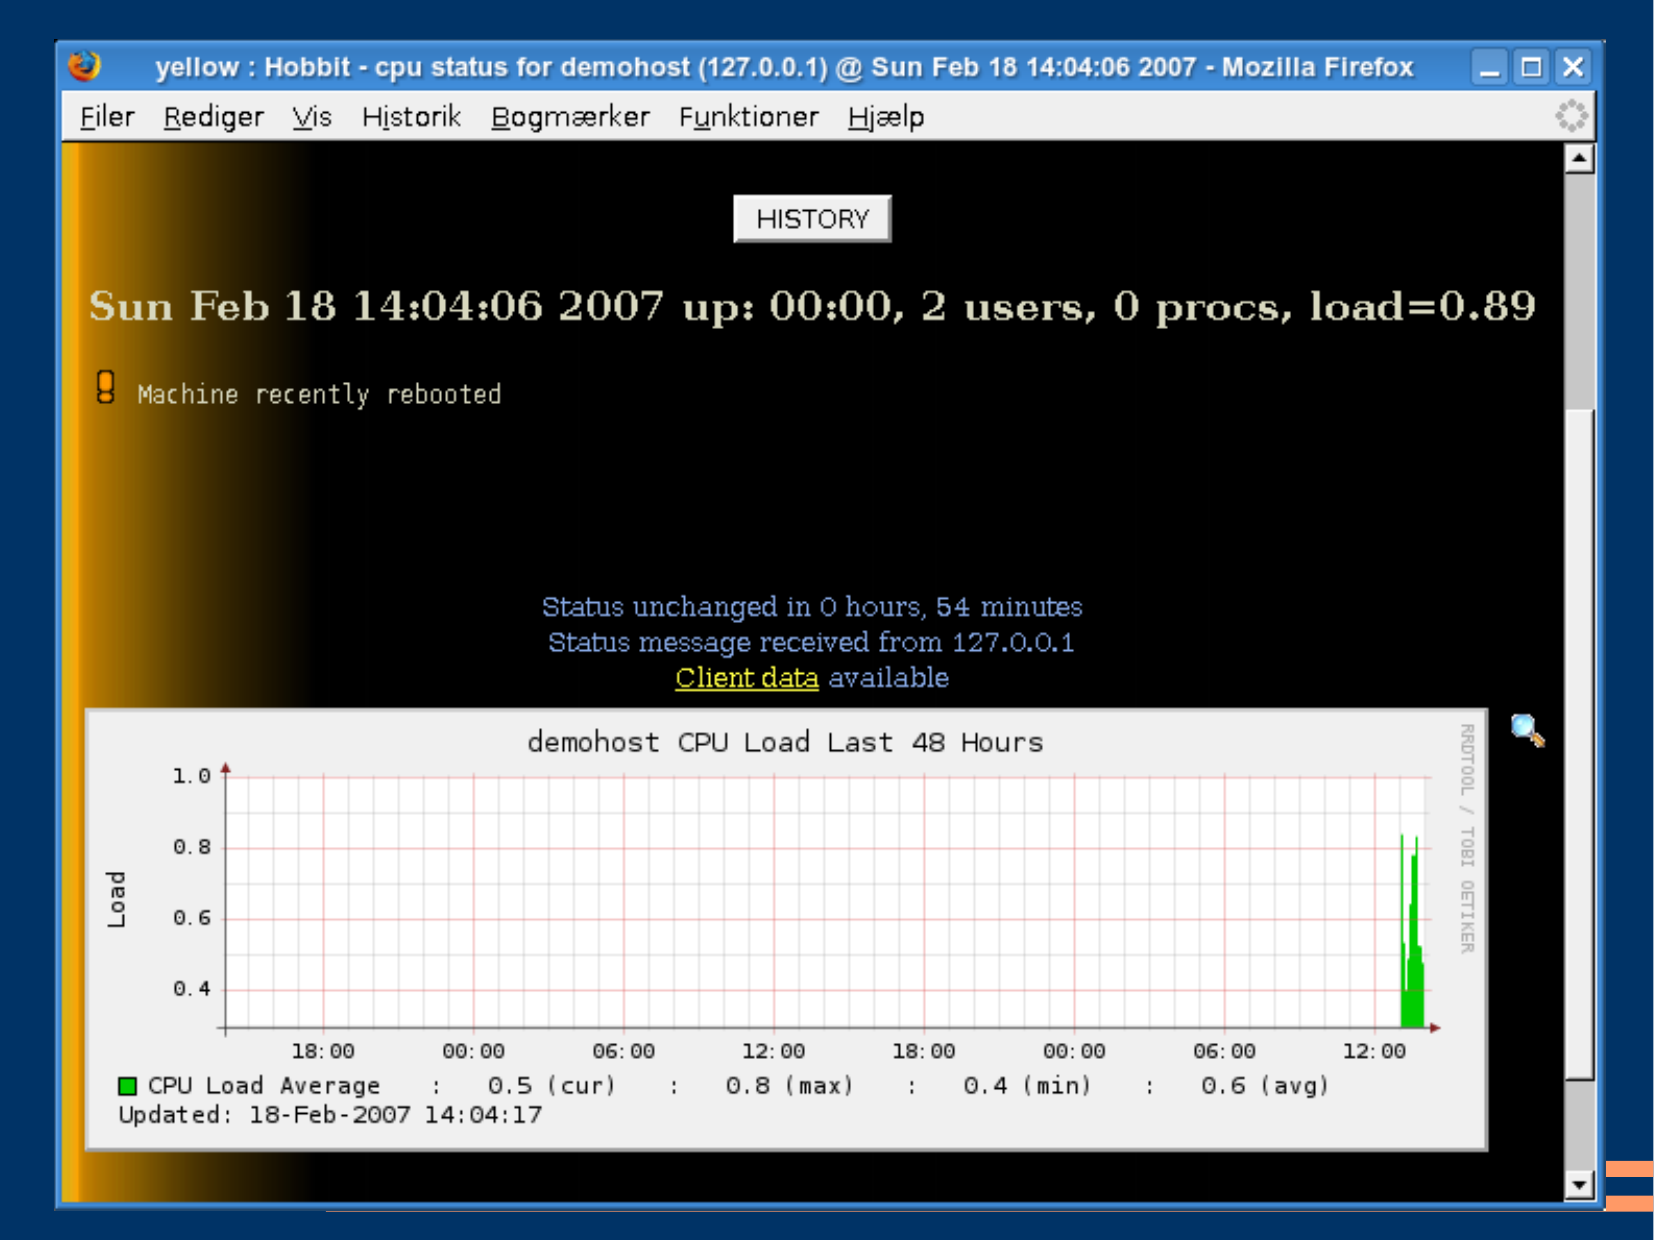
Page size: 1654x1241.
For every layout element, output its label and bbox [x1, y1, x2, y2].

picture [54, 39, 1606, 1211]
